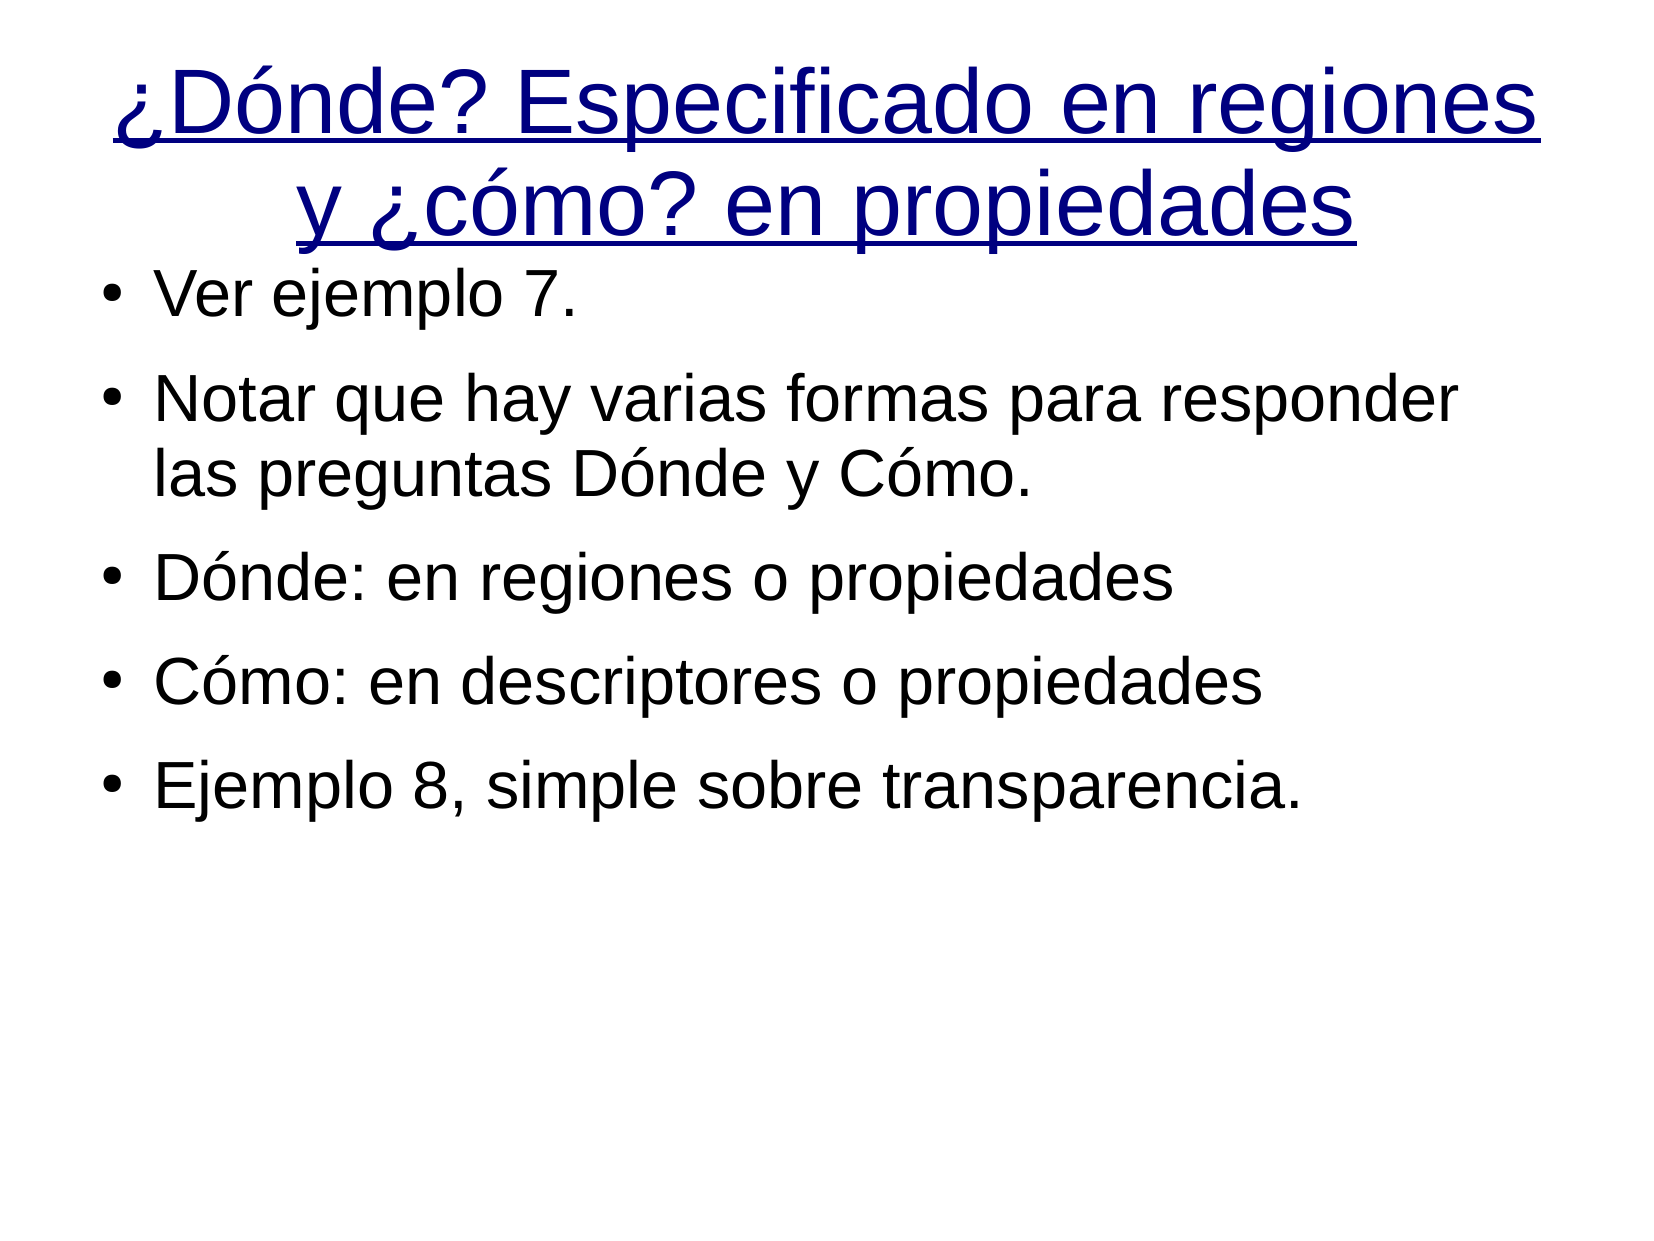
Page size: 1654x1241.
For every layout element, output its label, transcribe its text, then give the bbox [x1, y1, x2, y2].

title ¿Dónde? Especificado en regiones y ¿cómo? en propiedades [82, 49, 1571, 257]
list Ver ejemplo 7. Notar que hay varias formas para responder las preguntas Dónde y Cómo. Dónde: en regiones o propiedades Cómo: en descriptores o propiedades Ejemplo 8, simple sobre transparencia. [82, 256, 1538, 976]
